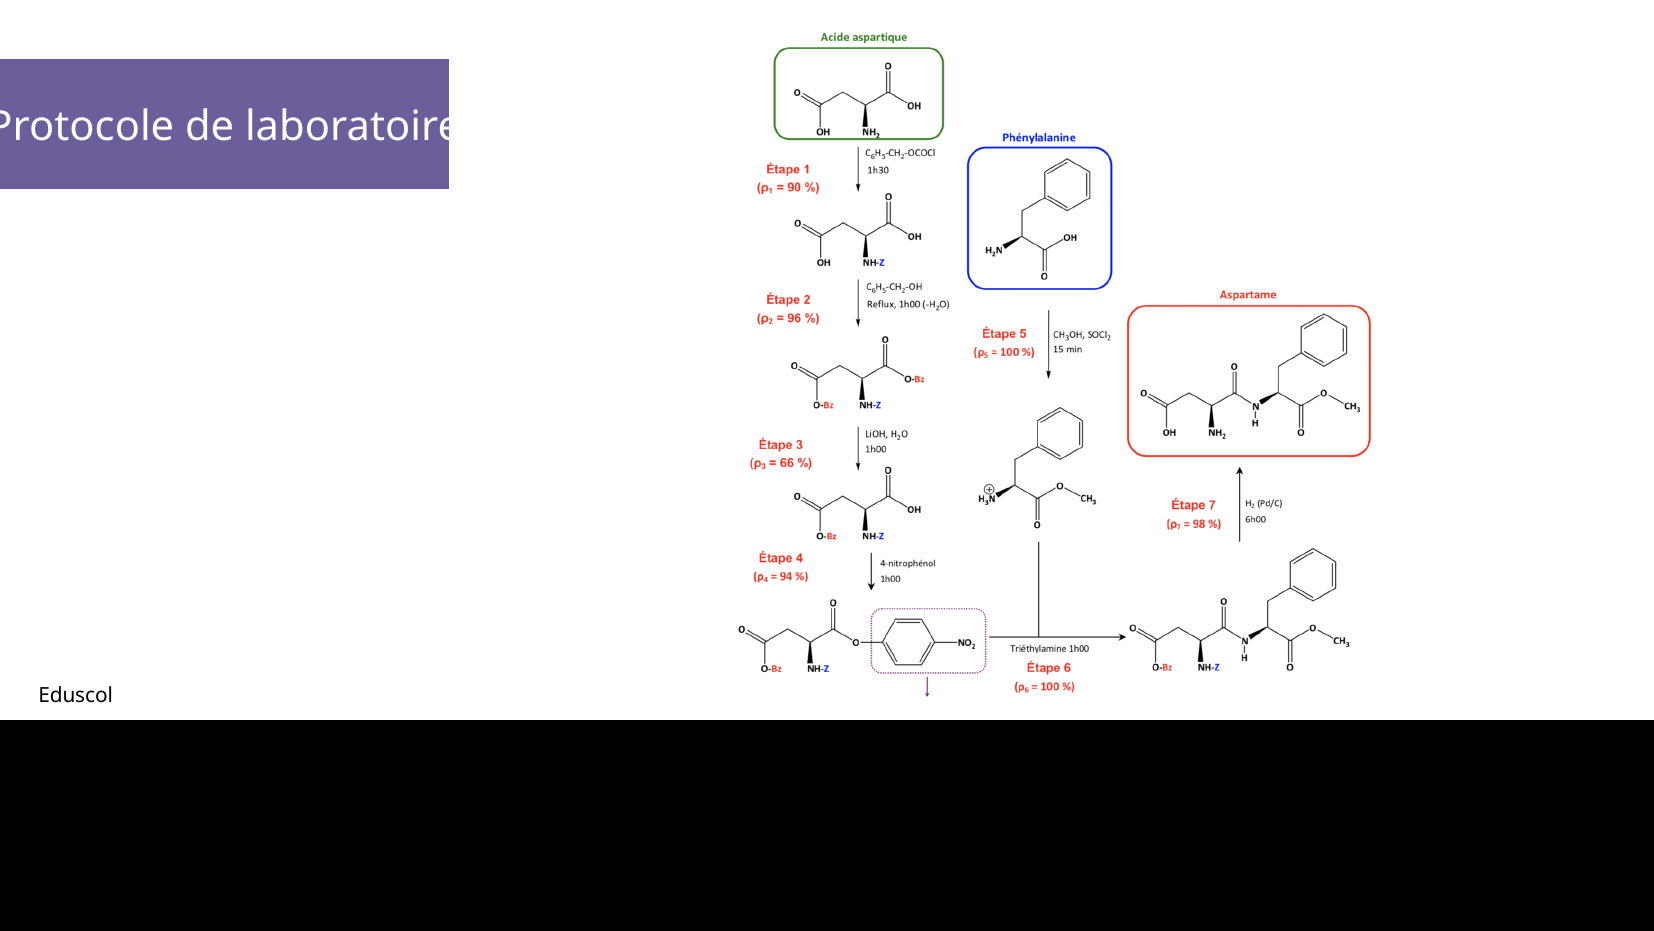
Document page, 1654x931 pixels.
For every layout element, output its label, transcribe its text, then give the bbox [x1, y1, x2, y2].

text_box Protocole de laboratoire [0, 59, 449, 189]
text_box [0, 720, 1654, 931]
text_box Eduscol [23, 673, 402, 742]
picture [716, 22, 1394, 697]
